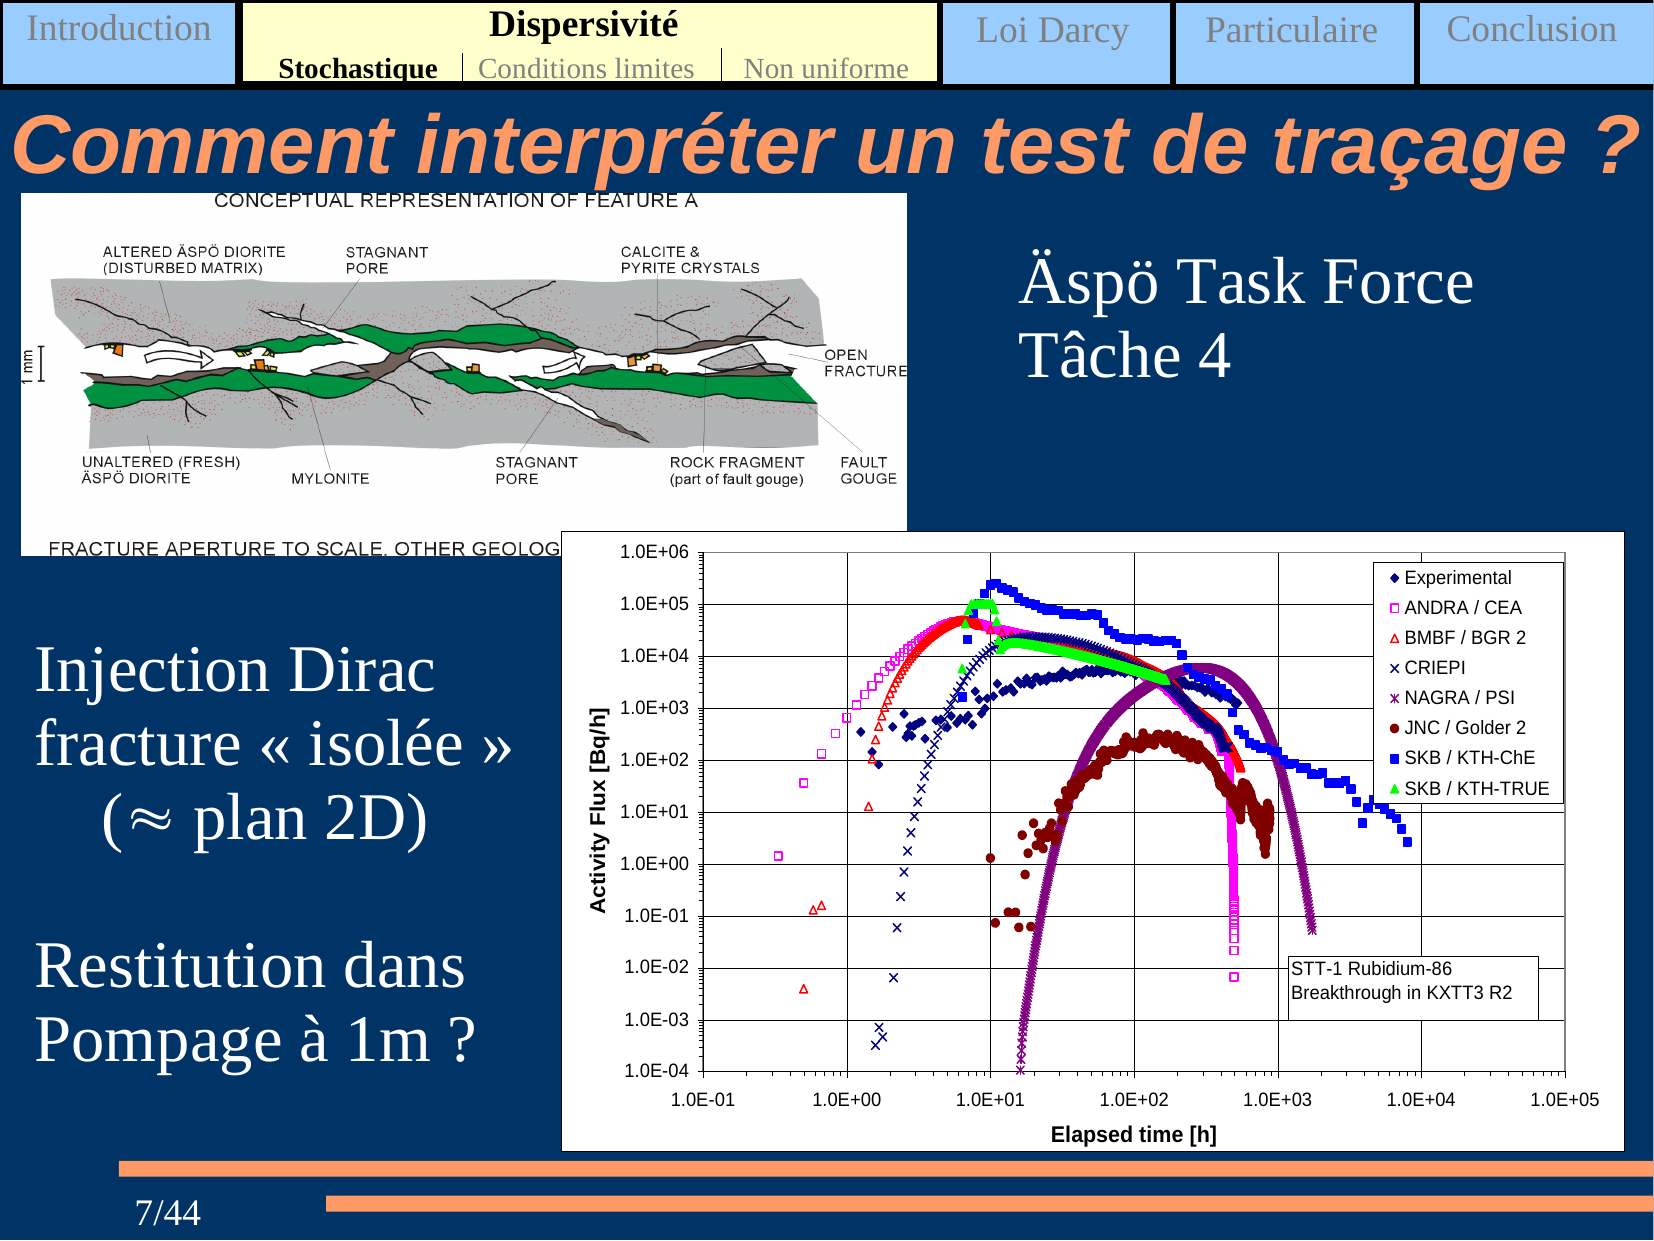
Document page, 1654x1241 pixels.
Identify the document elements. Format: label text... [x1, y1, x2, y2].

text_box Loi Darcy [943, 1, 1169, 66]
text_box Stochastique [263, 44, 453, 93]
text_box [0, 59, 237, 63]
text_box Particulaire [1173, 1, 1411, 60]
title Comment interpréter un test de traçage ? [0, 63, 1654, 227]
text_box ln t [1500, 1092, 1601, 1164]
text_box [1420, 58, 1654, 63]
text_box [1176, 58, 1414, 63]
text_box Non uniforme [728, 44, 924, 93]
text_box [694, 0, 937, 63]
text_box [243, 0, 474, 63]
text_box Dispersivité [474, 0, 694, 44]
text_box Conclusion [1410, 0, 1654, 58]
text_box Äspö Task Force Tâche 4 [1018, 244, 1476, 393]
text_box Conditions limites [463, 44, 710, 93]
text_box Introduction [0, 0, 237, 59]
text_box [943, 0, 1170, 63]
picture [21, 193, 1654, 1176]
text_box Injection Dirac fracture « isolée » ( plan 2D) Restitution dans Pompage à 1m ? [34, 631, 516, 1085]
